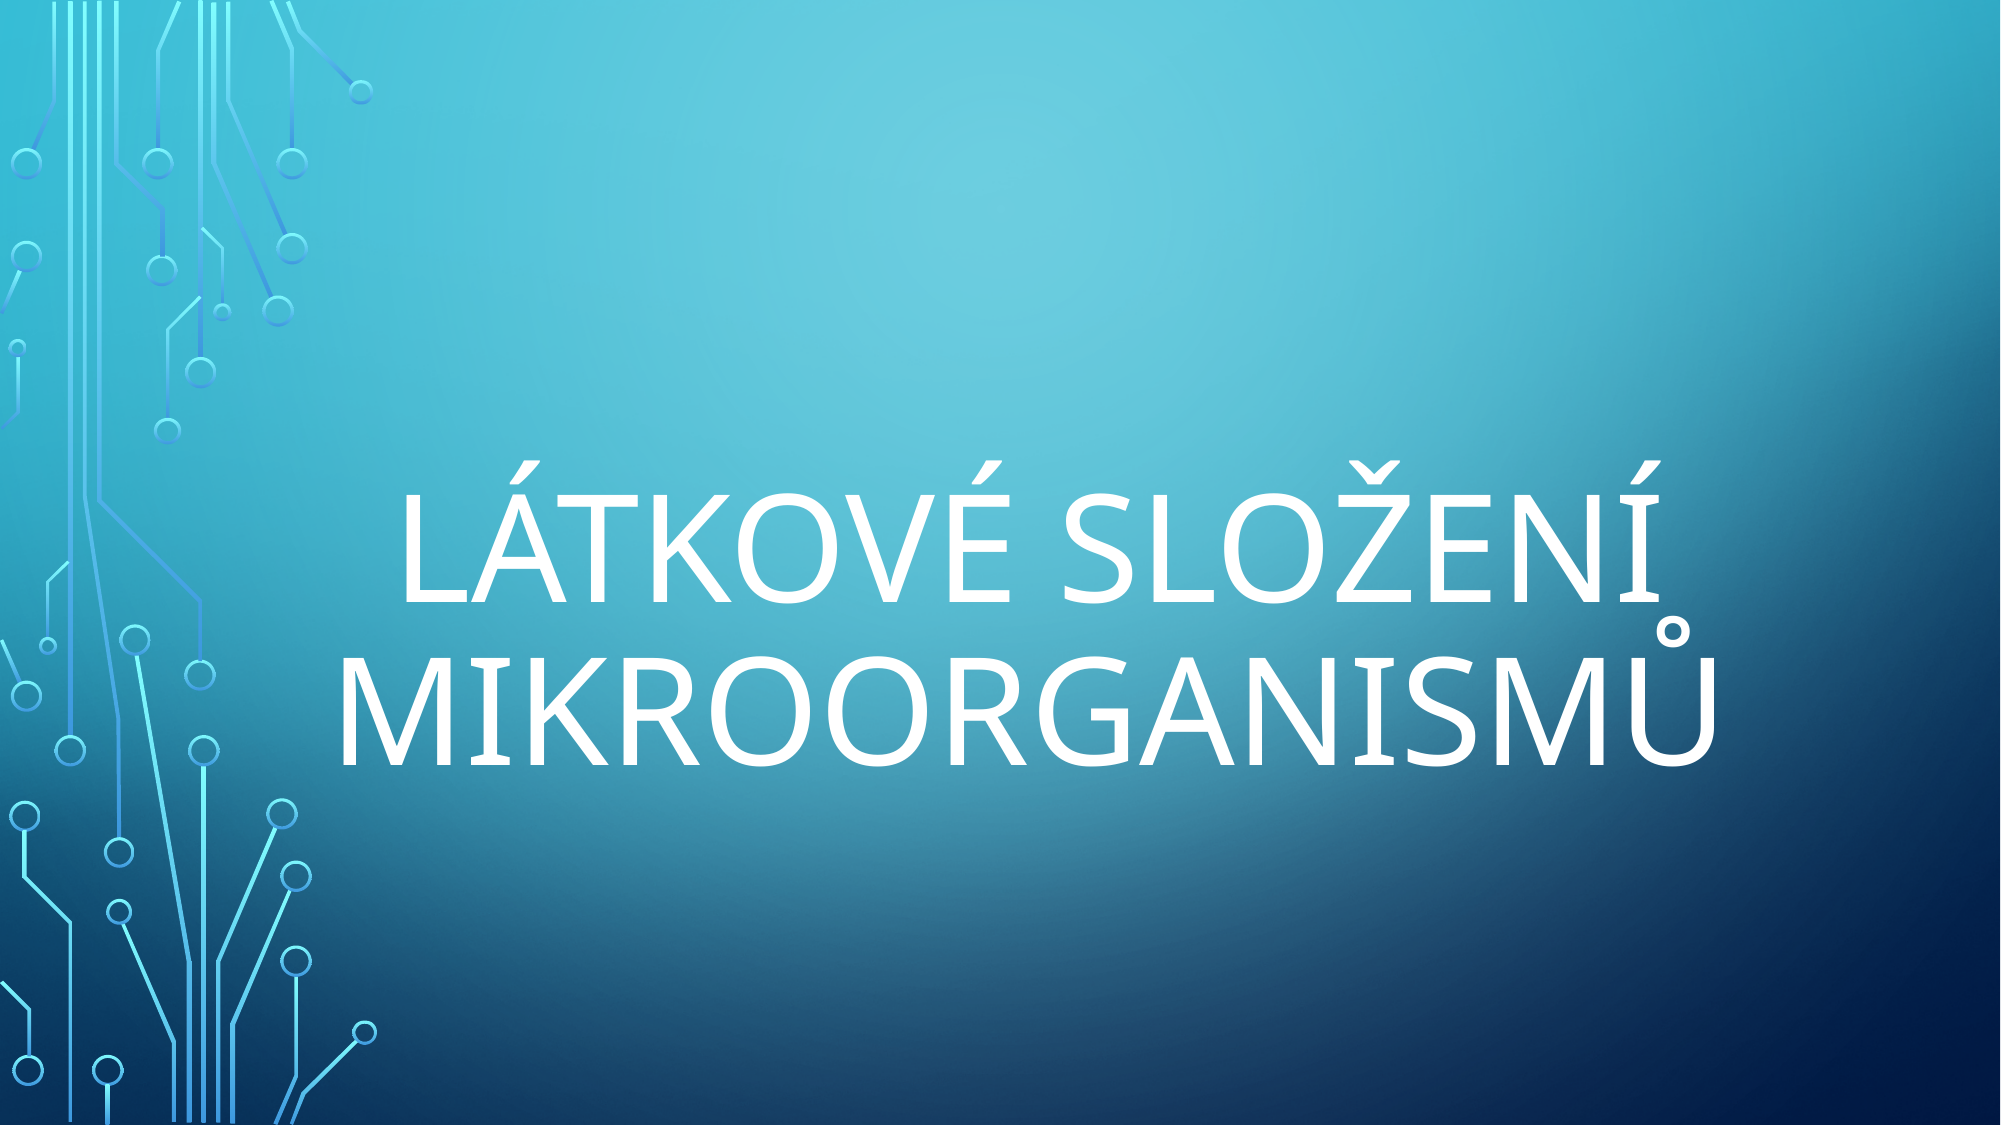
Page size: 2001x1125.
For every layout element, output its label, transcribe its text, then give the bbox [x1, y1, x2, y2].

title Látkové složení mikroorganismů [307, 184, 1750, 590]
subtitle [307, 590, 1750, 863]
